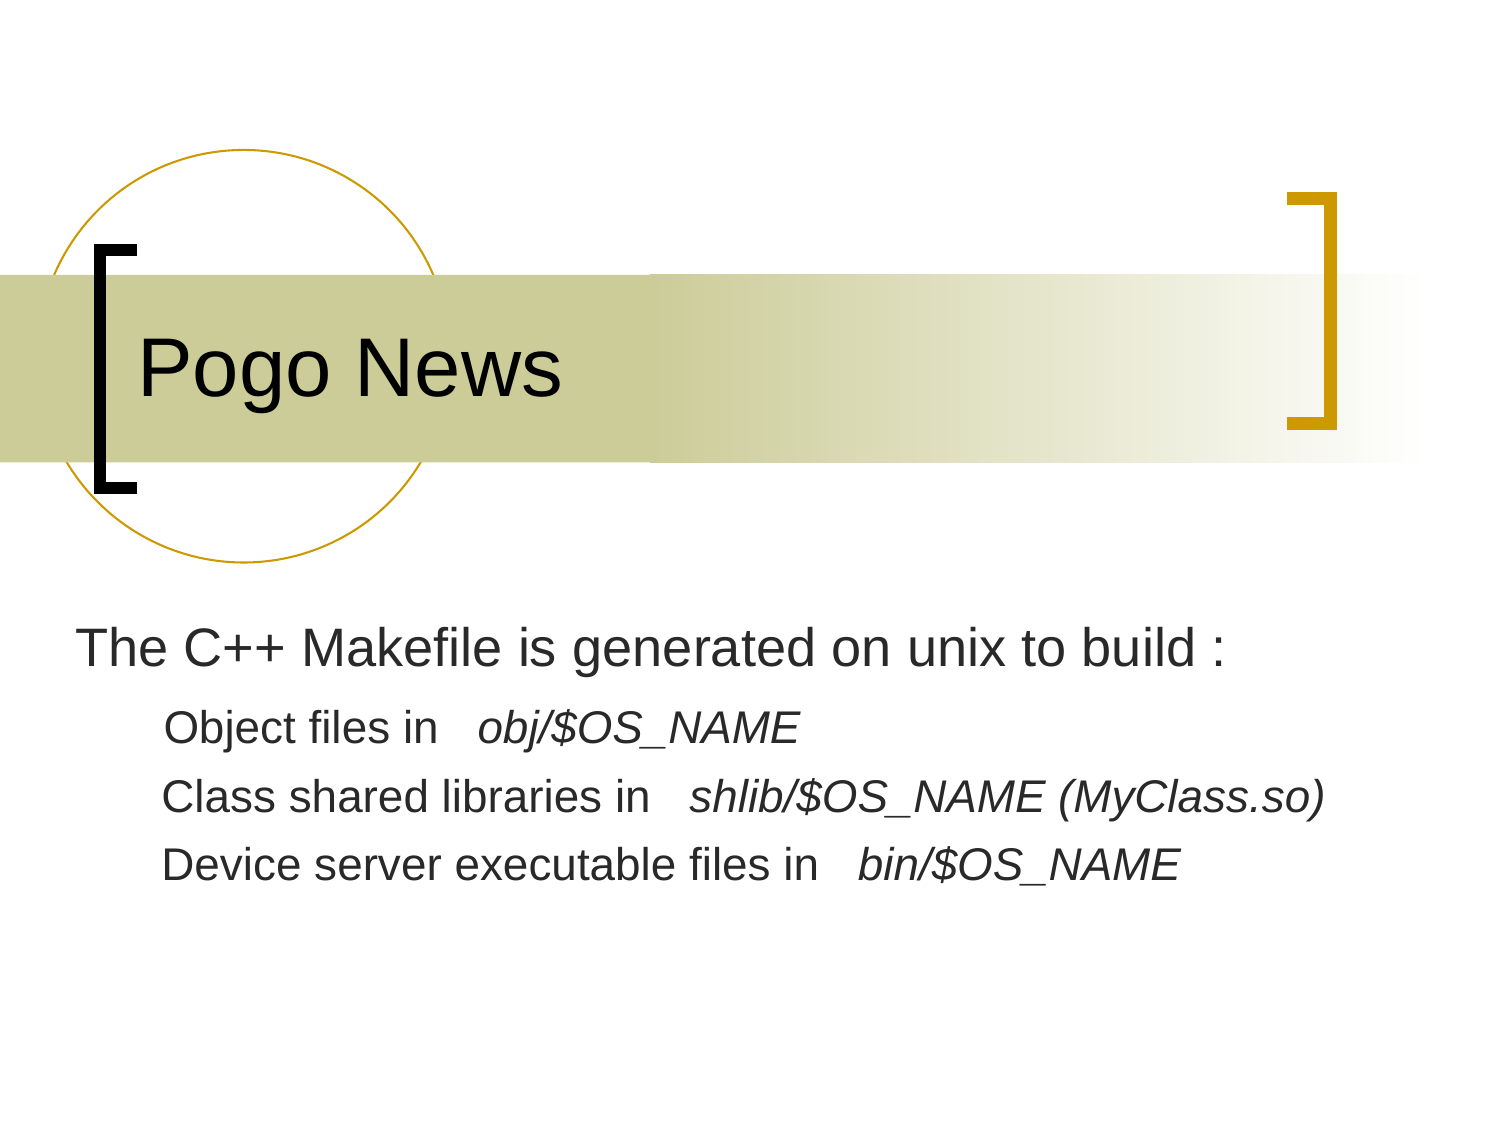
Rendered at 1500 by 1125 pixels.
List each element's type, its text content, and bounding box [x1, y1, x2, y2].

subtitle The C++ Makefile is generated on unix to build : Object files in obj/$OS_NAME Class shared libraries in shlib/$OS_NAME (MyClass.so) Device server executable files in bin/$OS_NAME [75, 501, 1425, 1006]
title Pogo News [137, 236, 1300, 500]
